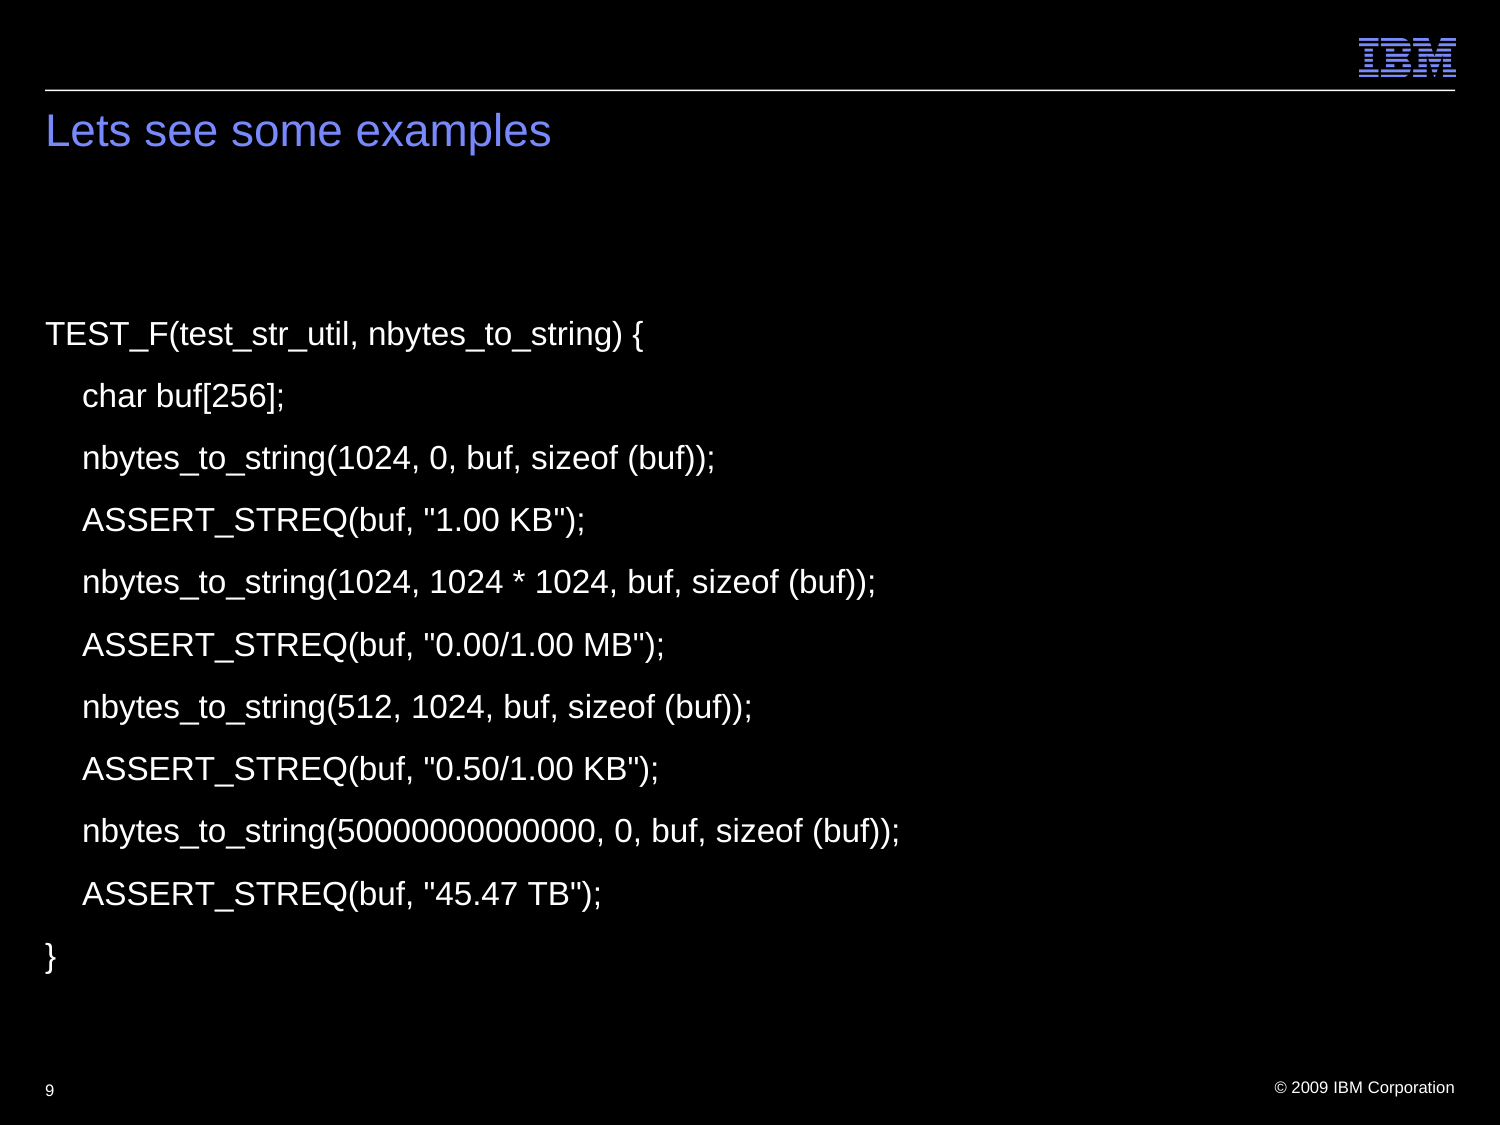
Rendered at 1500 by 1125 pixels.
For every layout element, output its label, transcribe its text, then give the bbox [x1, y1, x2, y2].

list TEST_F(test_str_util, nbytes_to_string) { char buf[256]; nbytes_to_string(1024, 0, buf, sizeof (buf)); ASSERT_STREQ(buf, "1.00 KB"); nbytes_to_string(1024, 1024 * 1024, buf, sizeof (buf)); ASSERT_STREQ(buf, "0.00/1.00 MB"); nbytes_to_string(512, 1024, buf, sizeof (buf)); ASSERT_STREQ(buf, "0.50/1.00 KB"); nbytes_to_string(50000000000000, 0, buf, sizeof (buf)); ASSERT_STREQ(buf, "45.47 TB"); } [30, 307, 1456, 1043]
picture [1359, 37, 1456, 77]
title Lets see some examples [30, 97, 1456, 203]
